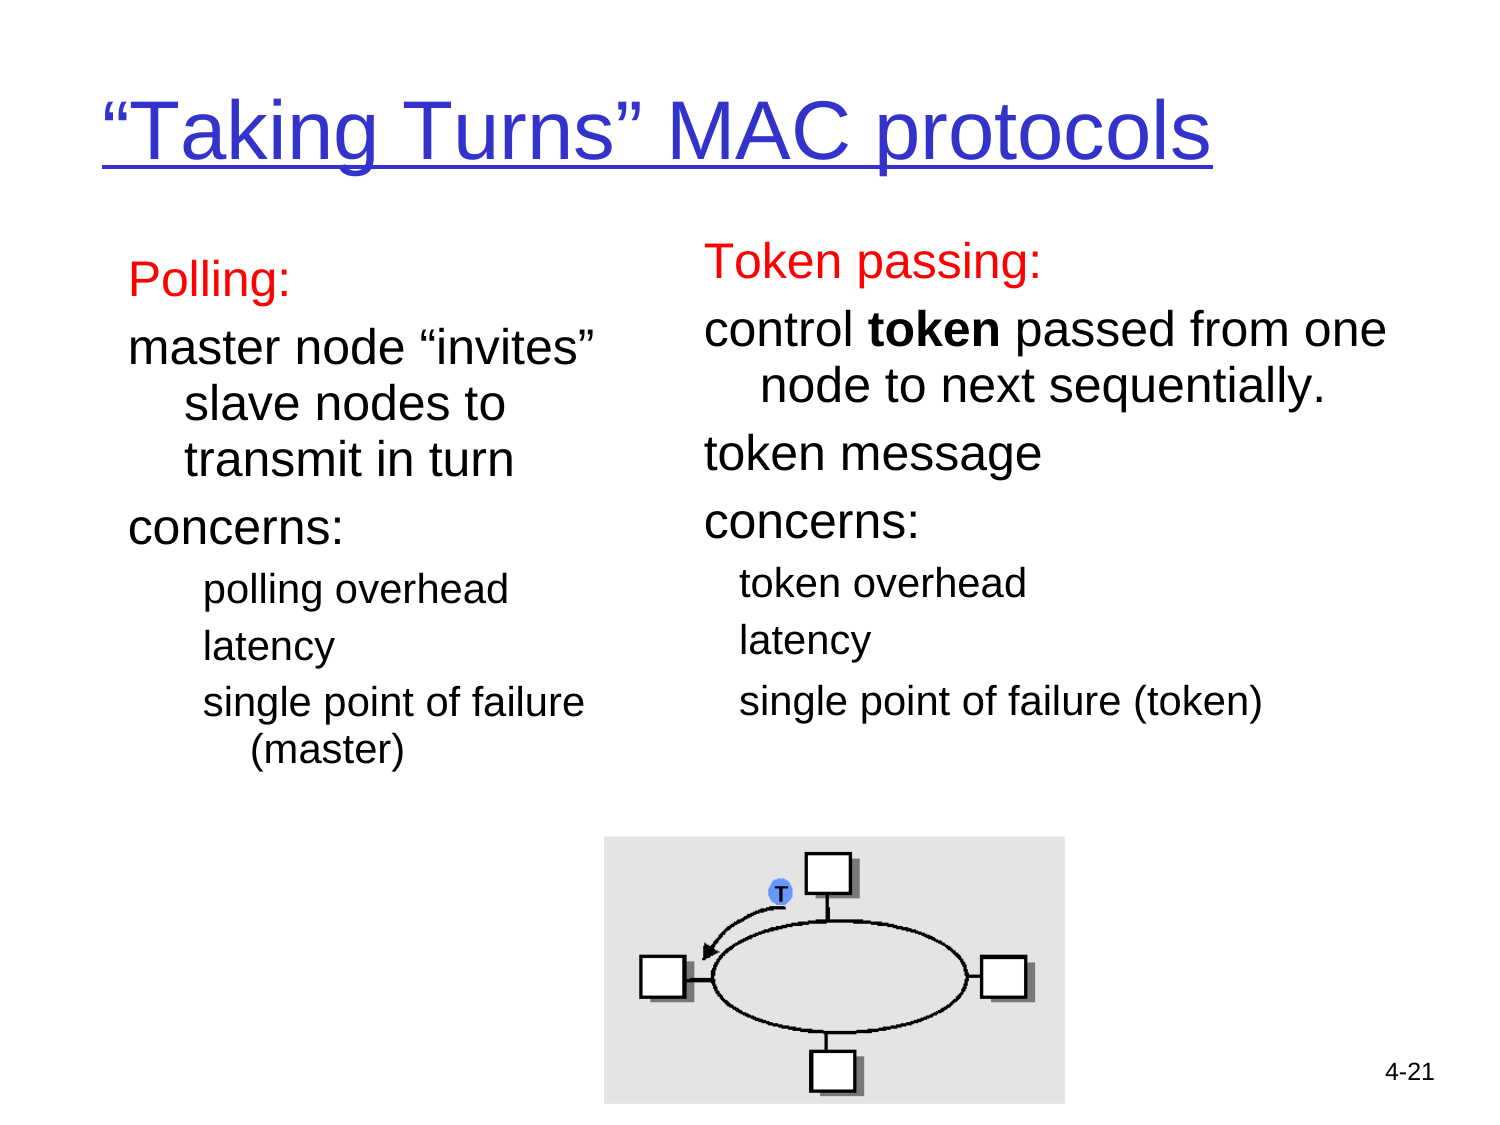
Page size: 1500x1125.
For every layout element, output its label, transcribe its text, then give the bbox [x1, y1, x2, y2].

title “Taking Turns” MAC protocols [87, 37, 1363, 225]
picture [604, 820, 1066, 1105]
list Polling: master node “invites” slave nodes to transmit in turn concerns: polling overhead latency single point of failure (master) [113, 243, 681, 1007]
text_box Token passing: control token passed from one node to next sequentially. token message concerns: token overhead latency single point of failure (token) [689, 225, 1446, 989]
